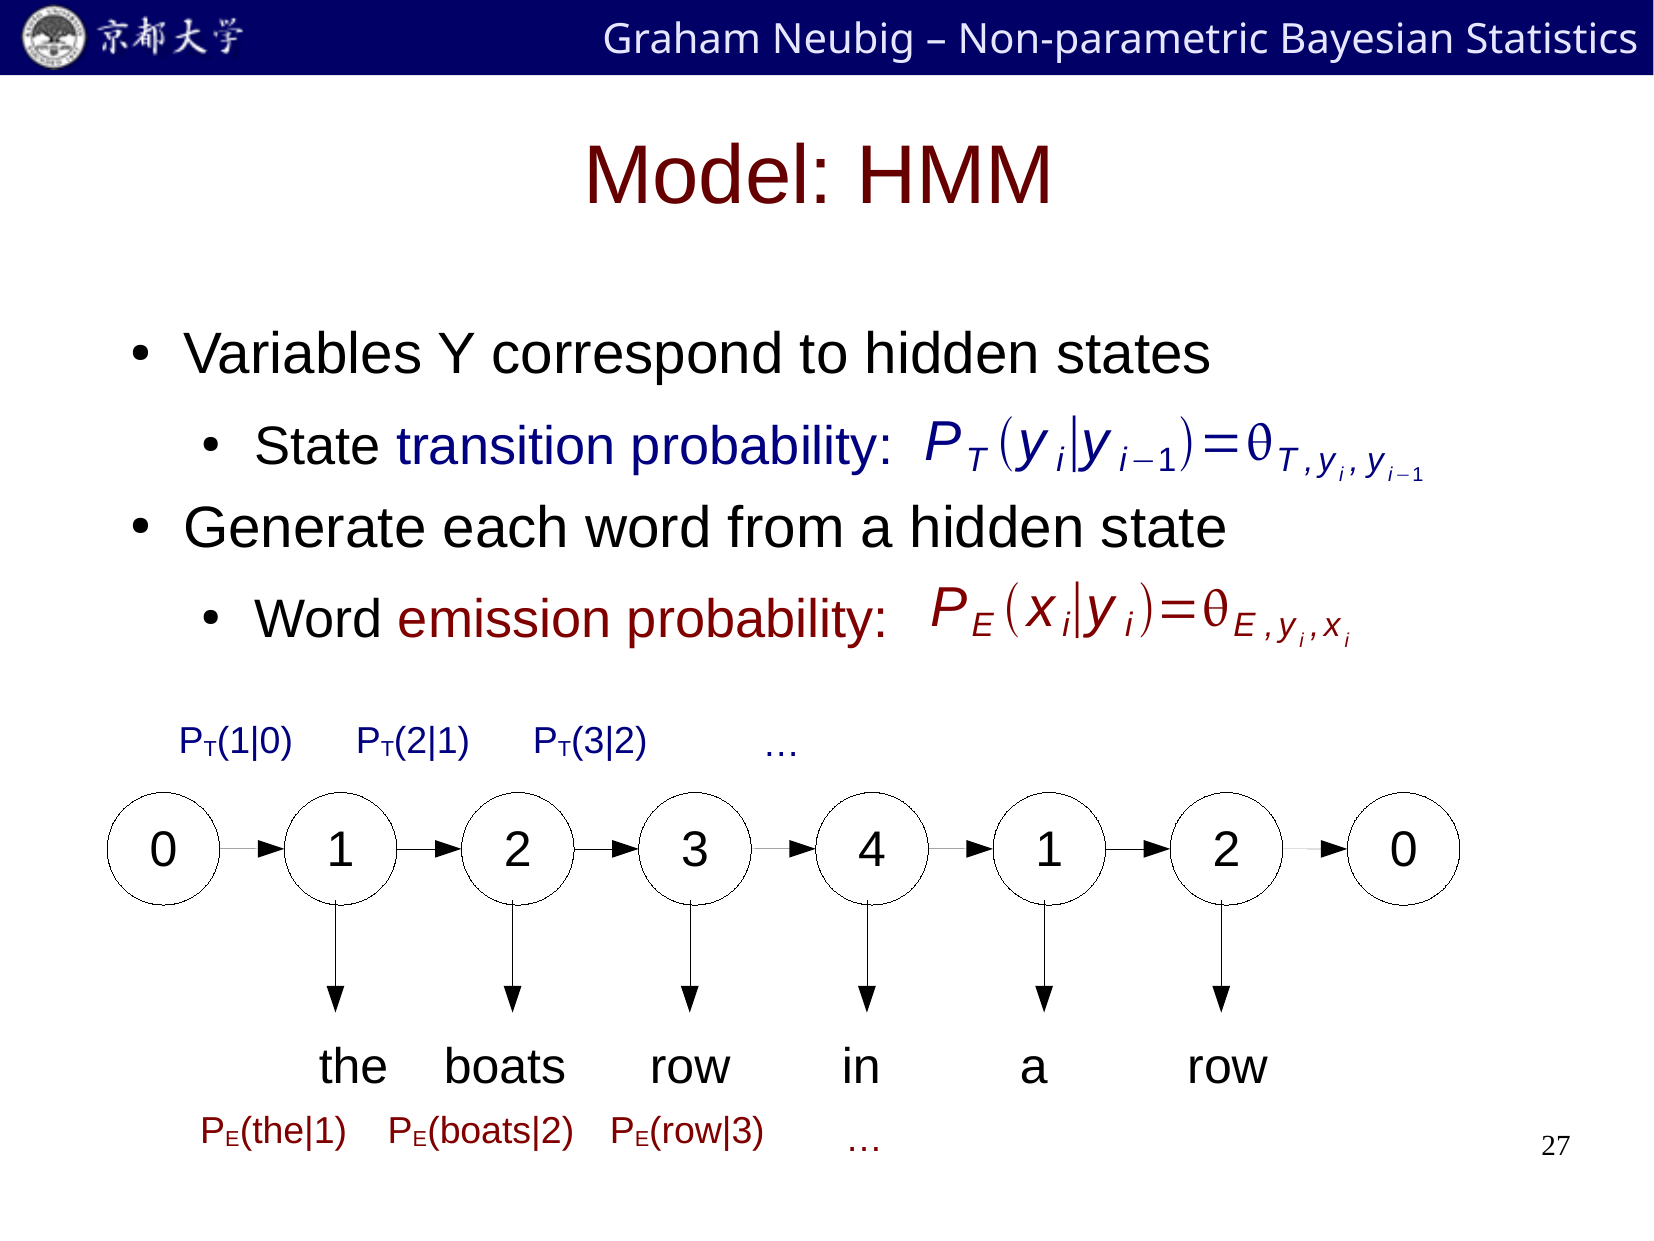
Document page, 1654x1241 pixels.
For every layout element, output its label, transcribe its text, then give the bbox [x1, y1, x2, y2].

chart [916, 573, 1363, 652]
list Variables Y correspond to hidden states State transition probability: Generate each word from a hidden state Word emission probability: [112, 321, 1601, 650]
text_box 1 [993, 792, 1106, 906]
text_box PE(the|1) [185, 1102, 372, 1172]
text_box 2 [461, 792, 575, 906]
text_box 2 [1170, 792, 1283, 906]
text_box … [830, 1110, 898, 1166]
text_box PE(row|3) [594, 1102, 806, 1172]
text_box 3 [638, 792, 752, 906]
text_box PE(boats|2) [372, 1102, 594, 1172]
text_box … [747, 714, 816, 770]
title Model: HMM [75, 86, 1564, 263]
text_box the boats row in a row [286, 1031, 1654, 1102]
picture [0, 0, 247, 70]
text_box PT(3|2) [518, 712, 663, 782]
text_box PT(1|0) [163, 712, 308, 782]
chart [910, 407, 1436, 486]
text_box 0 [1347, 792, 1460, 906]
text_box 0 [107, 792, 220, 906]
text_box 1 [284, 792, 397, 906]
text_box 4 [815, 792, 929, 906]
text_box PT(2|1) [341, 712, 486, 782]
